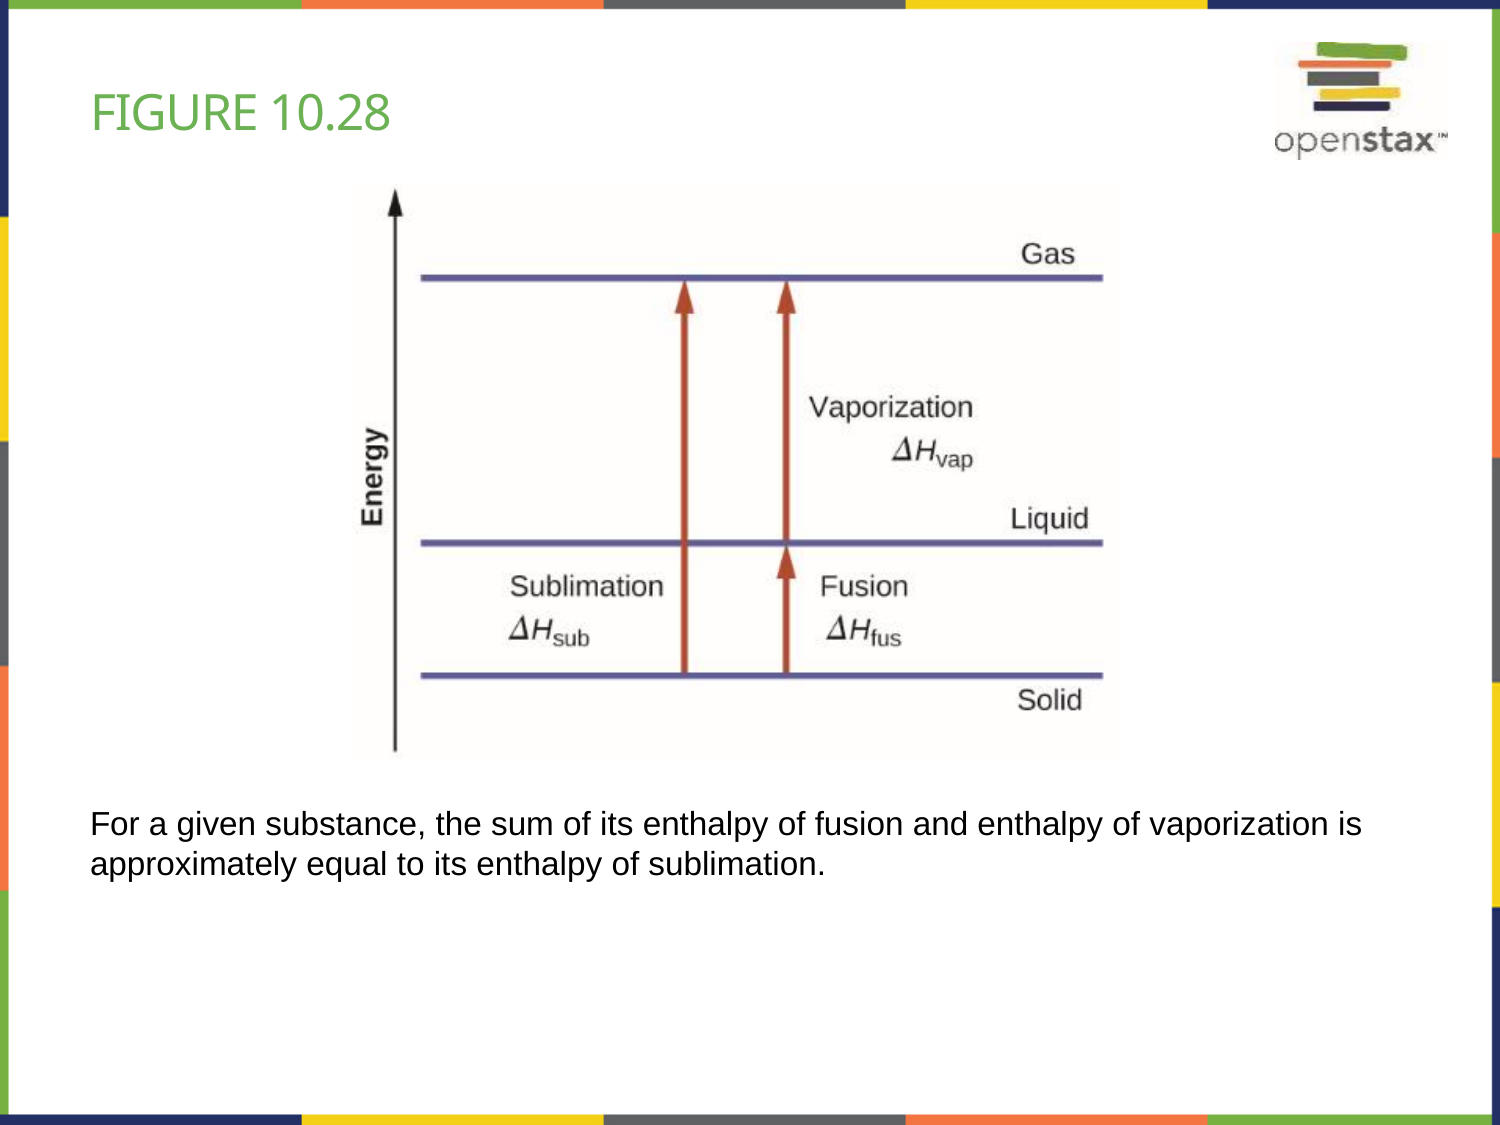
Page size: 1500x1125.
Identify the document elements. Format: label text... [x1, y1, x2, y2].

title Figure 10.28 [75, 39, 1398, 148]
list For a given substance, the sum of its enthalpy of fusion and enthalpy of vaporization is approximately equal to its enthalpy of sublimation. [75, 794, 1398, 986]
picture [0, 0, 1500, 1125]
